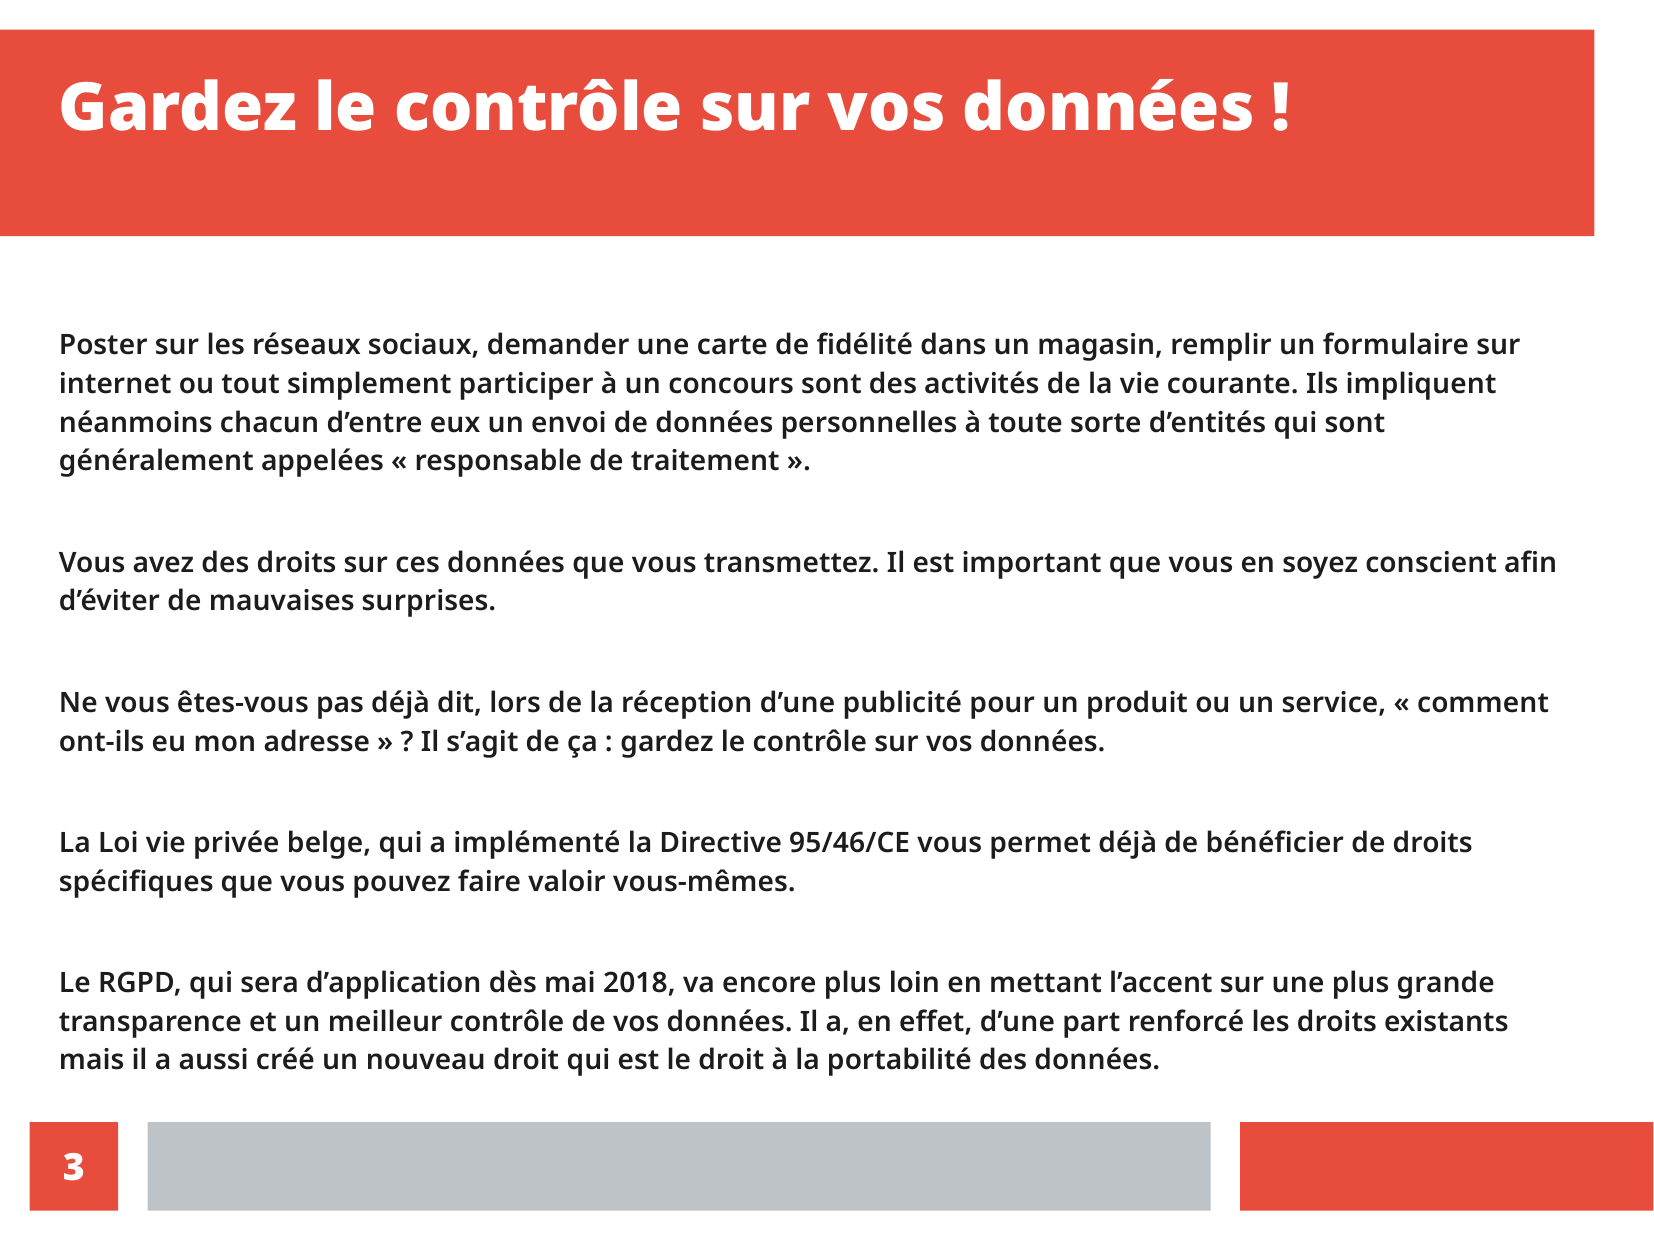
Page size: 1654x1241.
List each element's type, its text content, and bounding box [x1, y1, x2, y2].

title Gardez le contrôle sur vos données ! [59, 59, 1595, 207]
list Poster sur les réseaux sociaux, demander une carte de fidélité dans un magasin, remplir un formulaire sur internet ou tout simplement participer à un concours sont des activités de la vie courante. Ils impliquent néanmoins chacun d’entre eux un envoi de données personnelles à toute sorte d’entités qui sont généralement appelées « responsable de traitement ». Vous avez des droits sur ces données que vous transmettez. Il est important que vous en soyez conscient afin d’éviter de mauvaises surprises. Ne vous êtes-vous pas déjà dit, lors de la réception d’une publicité pour un produit ou un service, « comment ont-ils eu mon adresse » ? Il s’agit de ça : gardez le contrôle sur vos données. La Loi vie privée belge, qui a implémenté la Directive 95/46/CE vous permet déjà de bénéficier de droits spécifiques que vous pouvez faire valoir vous-mêmes. Le RGPD, qui sera d’application dès mai 2018, va encore plus loin en mettant l’accent sur une plus grande transparence et un meilleur contrôle de vos données. Il a, en effet, d’une part renforcé les droits existants mais il a aussi créé un nouveau droit qui est le droit à la portabilité des données. [59, 324, 1565, 1093]
